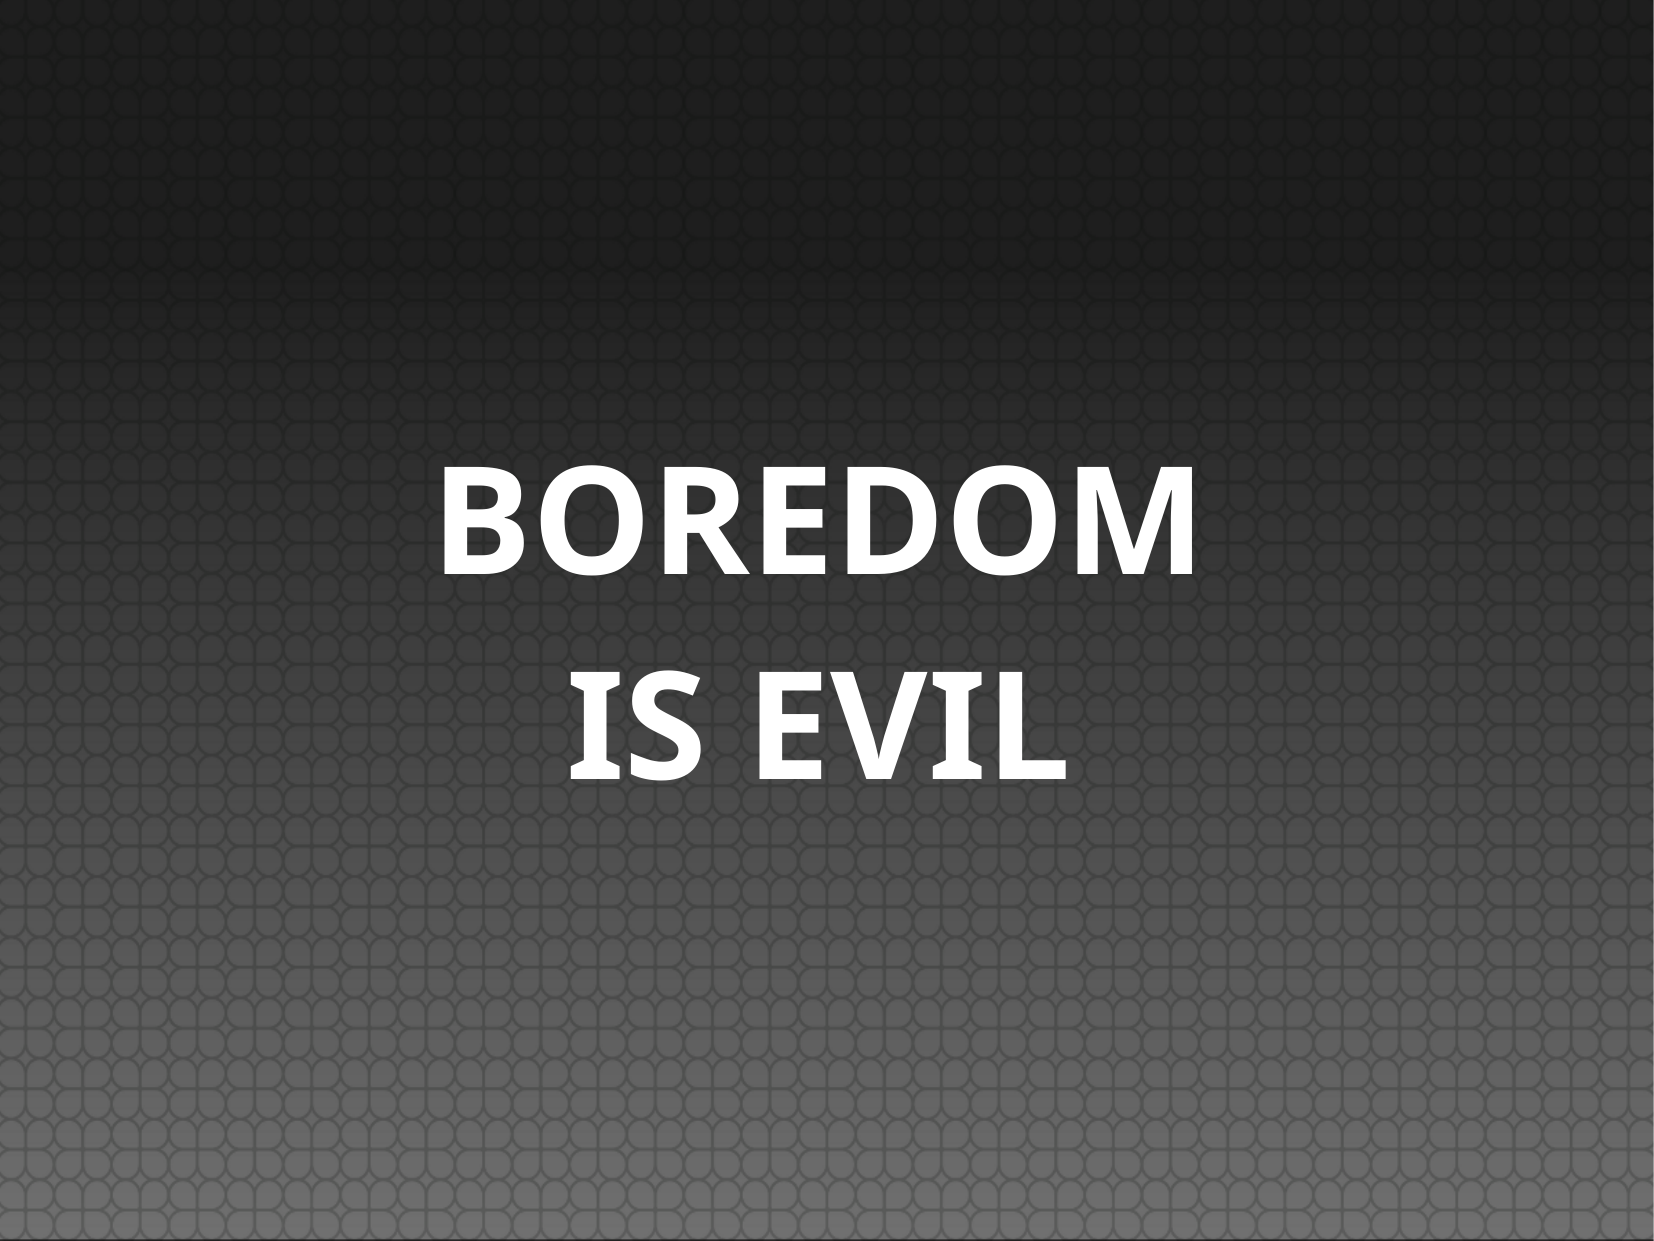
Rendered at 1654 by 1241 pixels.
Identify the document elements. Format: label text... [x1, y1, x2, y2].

picture [0, 0, 1654, 1241]
title BOREDOM IS EVIL [75, 444, 1564, 794]
